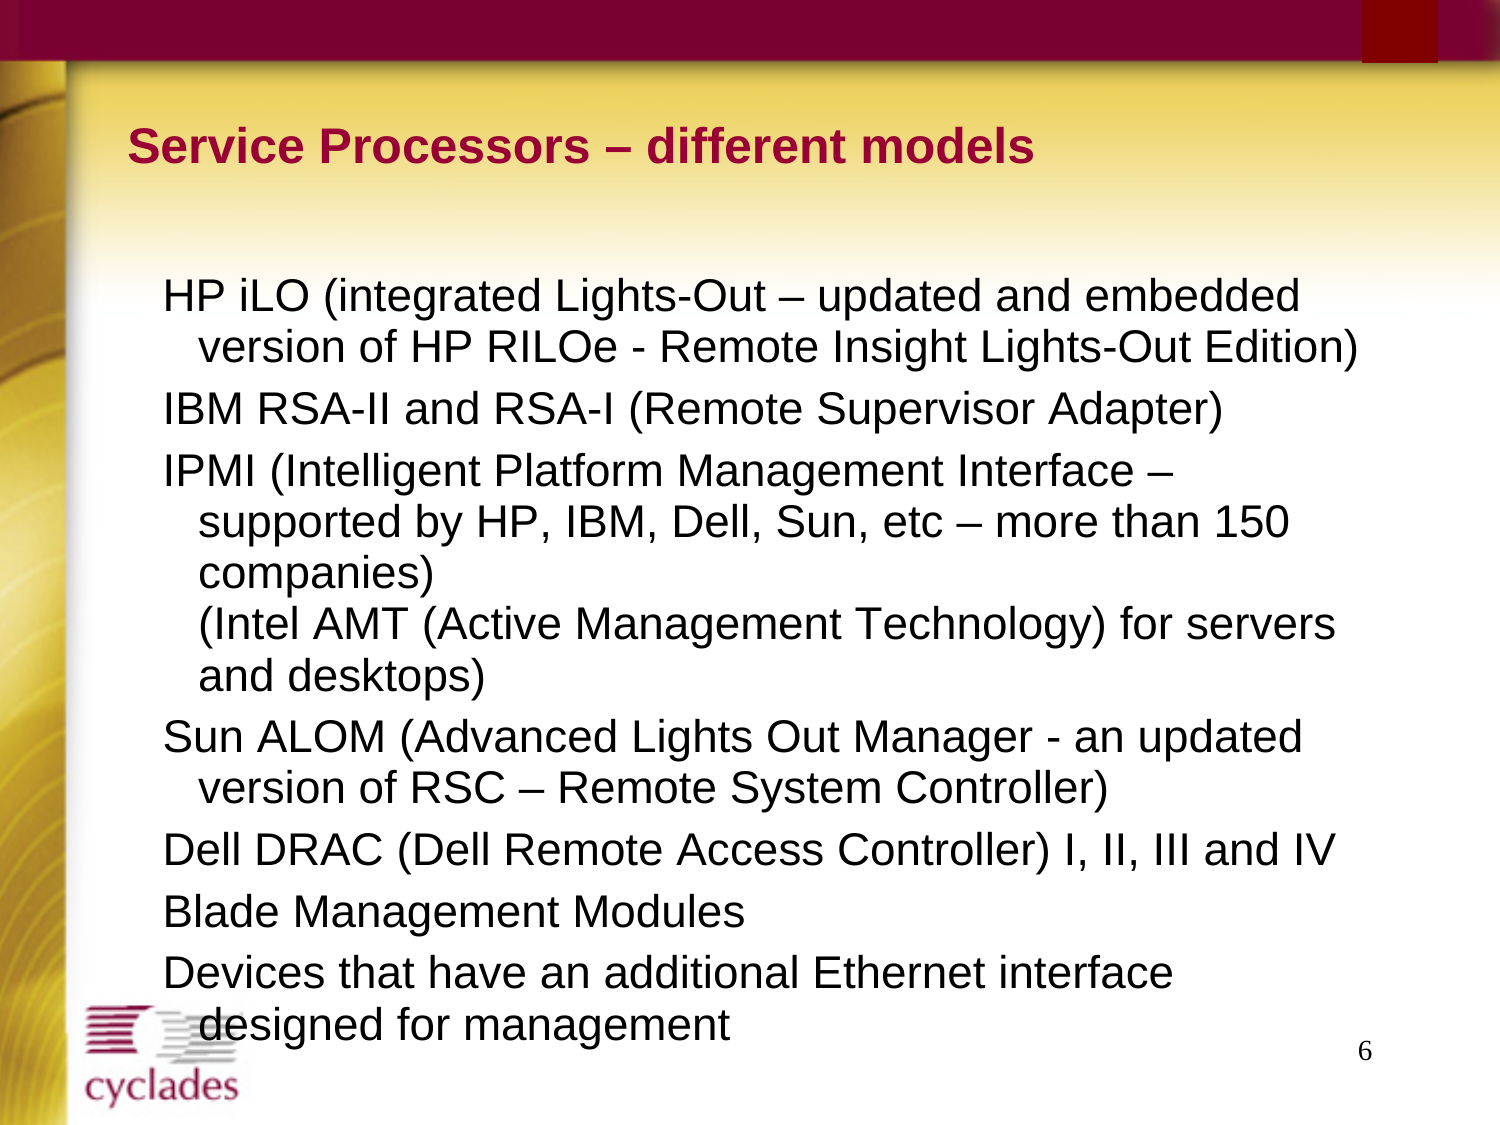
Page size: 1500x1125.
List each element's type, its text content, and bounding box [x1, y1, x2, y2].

title Service Processors – different models [112, 99, 1388, 187]
picture [0, 0, 1500, 1125]
list HP iLO (integrated Lights-Out – updated and embedded version of HP RILOe - Remote Insight Lights-Out Edition) IBM RSA-II and RSA-I (Remote Supervisor Adapter) IPMI (Intelligent Platform Management Interface – supported by HP, IBM, Dell, Sun, etc – more than 150 companies) (Intel AMT (Active Management Technology) for servers and desktops) Sun ALOM (Advanced Lights Out Manager - an updated version of RSC – Remote System Controller) Dell DRAC (Dell Remote Access Controller) I, II, III and IV Blade Management Modules Devices that have an additional Ethernet interface designed for management [112, 187, 1388, 1055]
